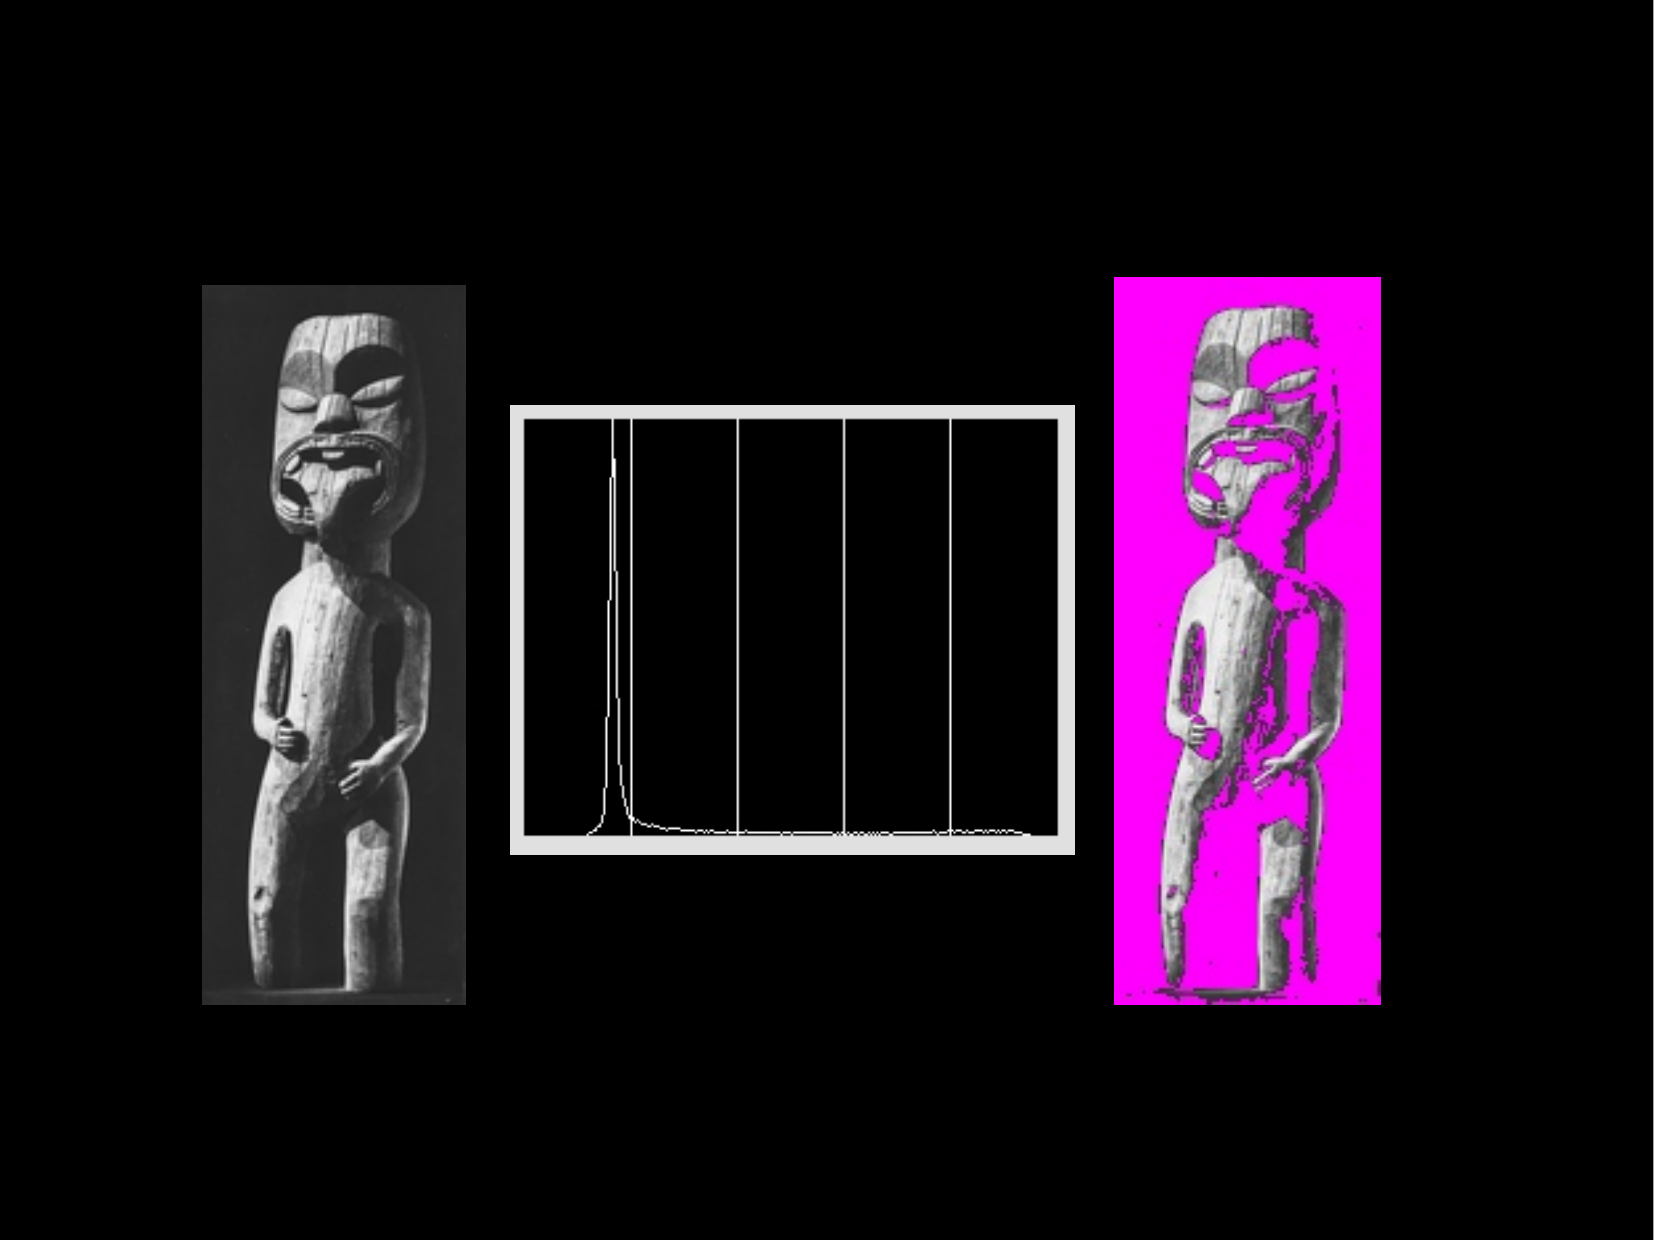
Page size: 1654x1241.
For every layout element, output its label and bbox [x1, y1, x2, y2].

picture [1114, 277, 1381, 1006]
picture [510, 405, 1075, 856]
picture [202, 285, 466, 1006]
